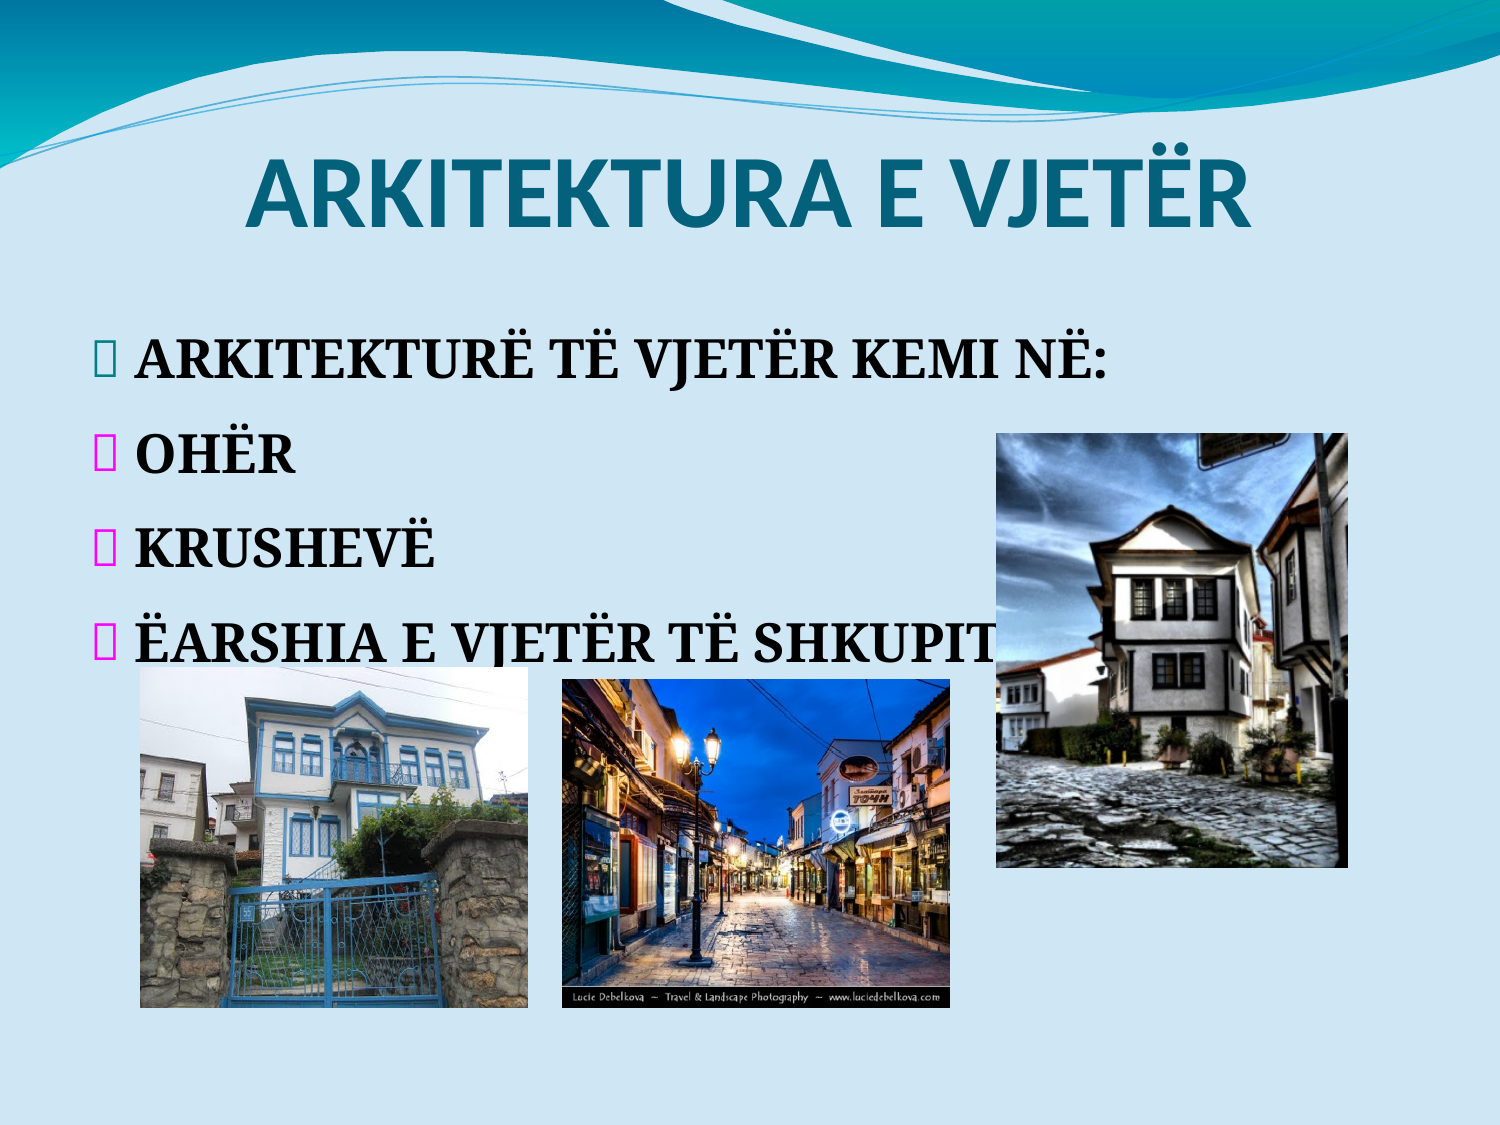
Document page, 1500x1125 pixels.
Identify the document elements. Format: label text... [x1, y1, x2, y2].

picture [996, 433, 1348, 868]
picture [140, 667, 528, 1008]
picture [562, 679, 950, 1008]
list ARKITEKTURË TË VJETËR KEMI NË: OHËR KRUSHEVË ËARSHIA E VJETËR TË SHKUPIT [75, 317, 1425, 1038]
title ARKITEKTURA E VJETËR [75, 115, 1425, 303]
